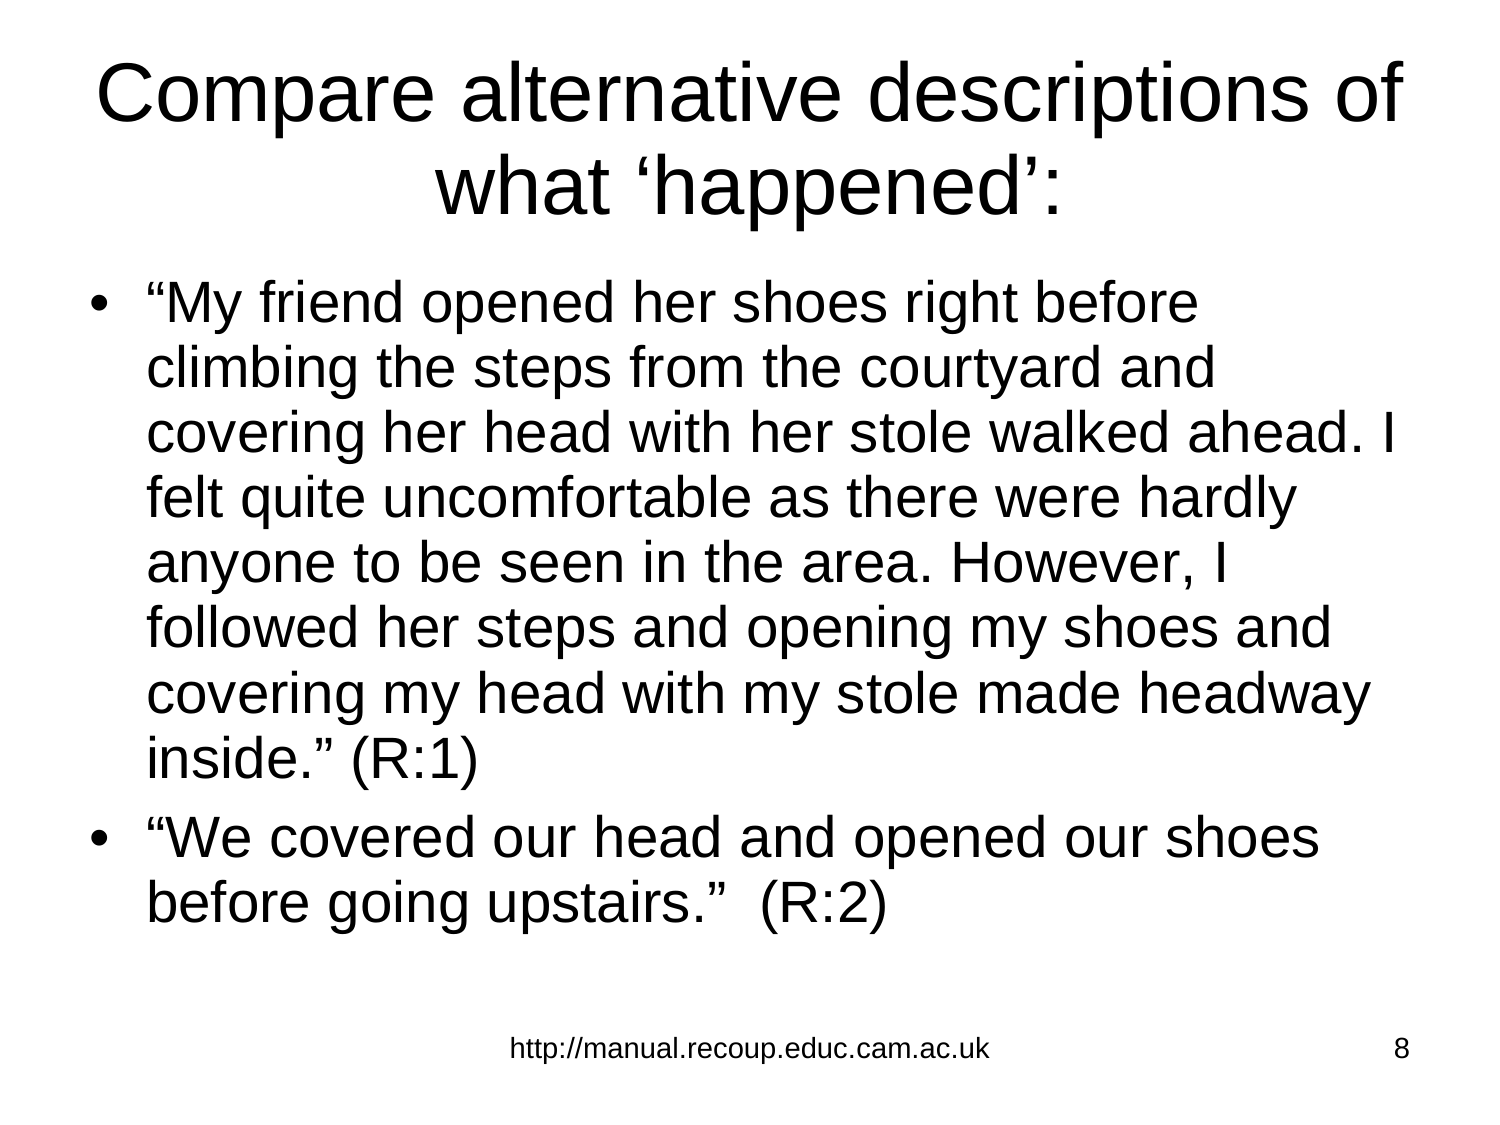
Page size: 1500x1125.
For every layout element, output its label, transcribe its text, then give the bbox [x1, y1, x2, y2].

title Compare alternative descriptions of what ‘happened’: [75, 31, 1426, 247]
list “My friend opened her shoes right before climbing the steps from the courtyard and covering her head with her stole walked ahead. I felt quite uncomfortable as there were hardly anyone to be seen in the area. However, I followed her steps and opening my shoes and covering my head with my stole made headway inside.” (R:1) “We covered our head and opened our shoes before going upstairs.” (R:2) [75, 262, 1426, 1006]
